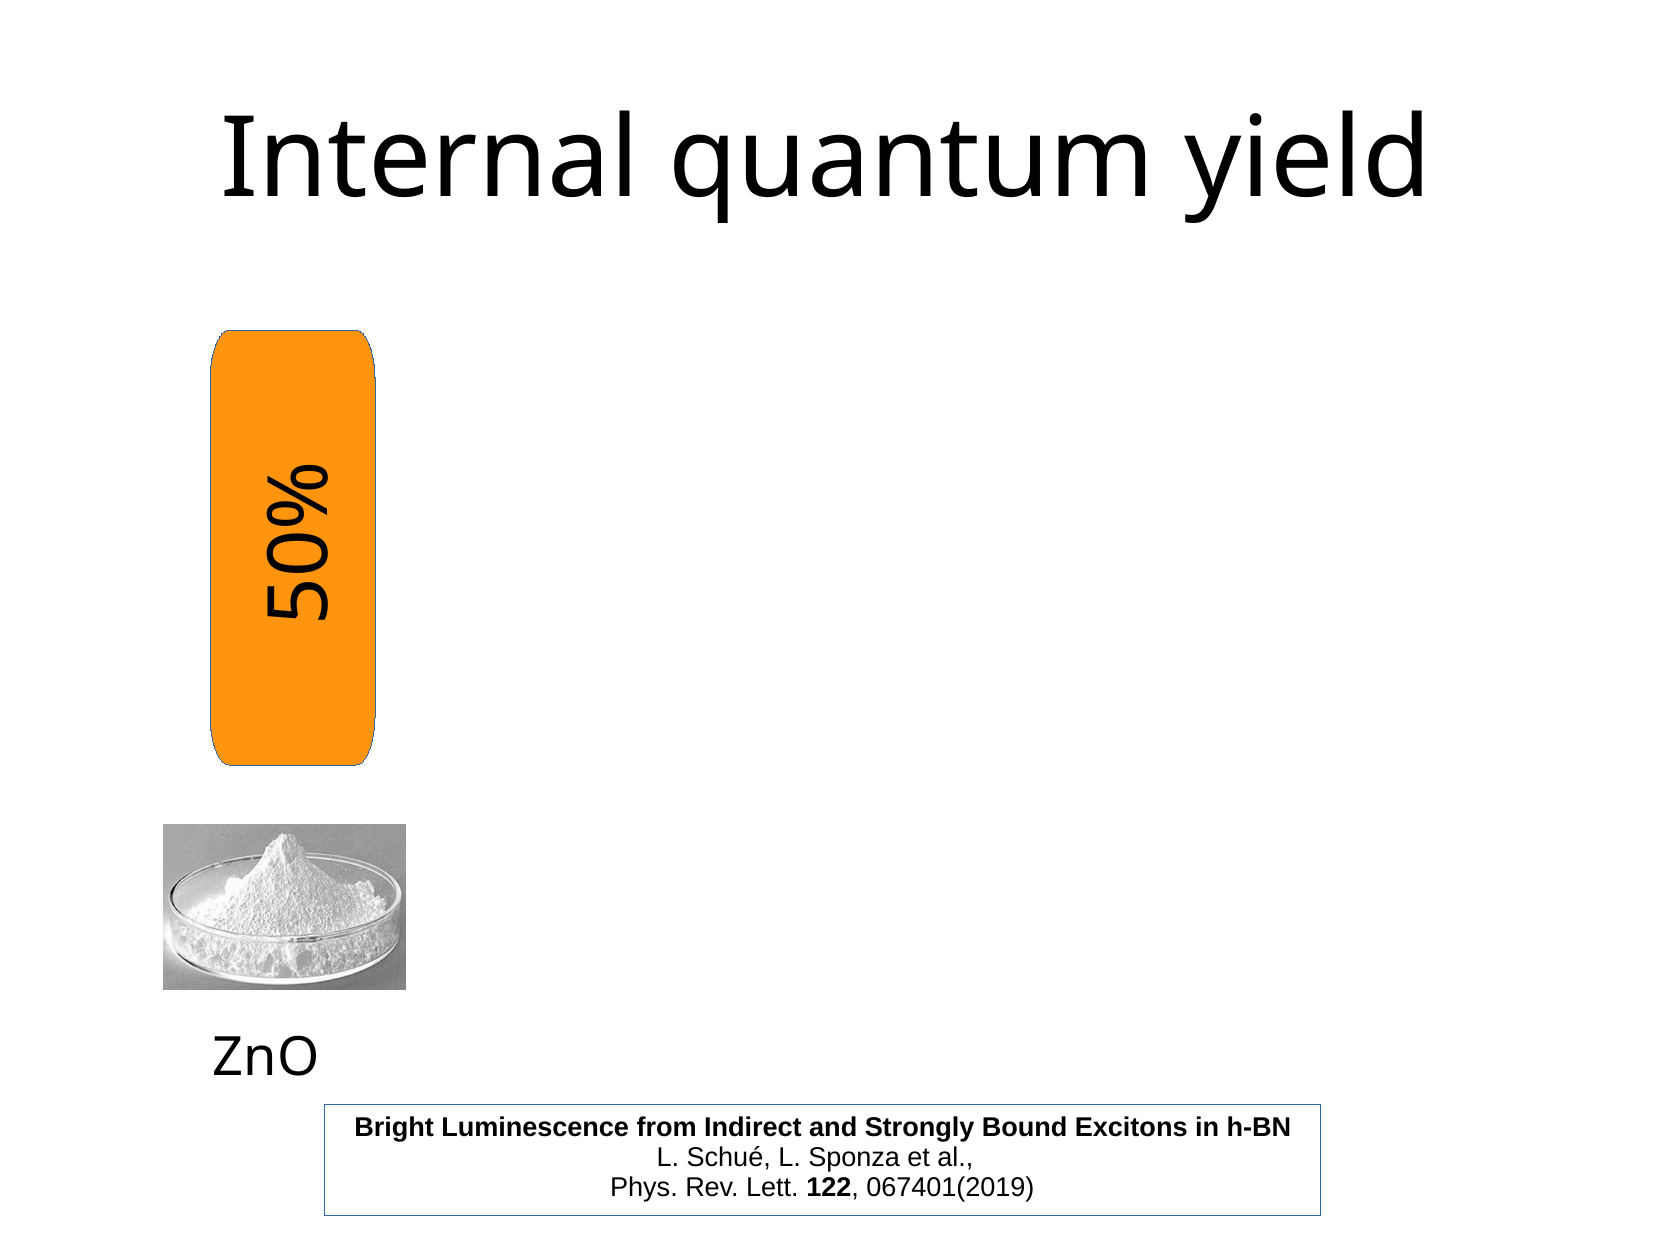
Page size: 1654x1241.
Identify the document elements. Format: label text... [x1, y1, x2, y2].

title Internal quantum yield [82, 49, 1571, 257]
text_box 50% [240, 411, 352, 676]
picture [163, 824, 406, 990]
text_box ZnO [180, 989, 353, 1121]
text_box [210, 330, 376, 766]
text_box Bright Luminescence from Indirect and Strongly Bound Excitons in h-BN L. Schué, L. Sponza et al., Phys. Rev. Lett. 122, 067401(2019) [324, 1104, 1321, 1216]
